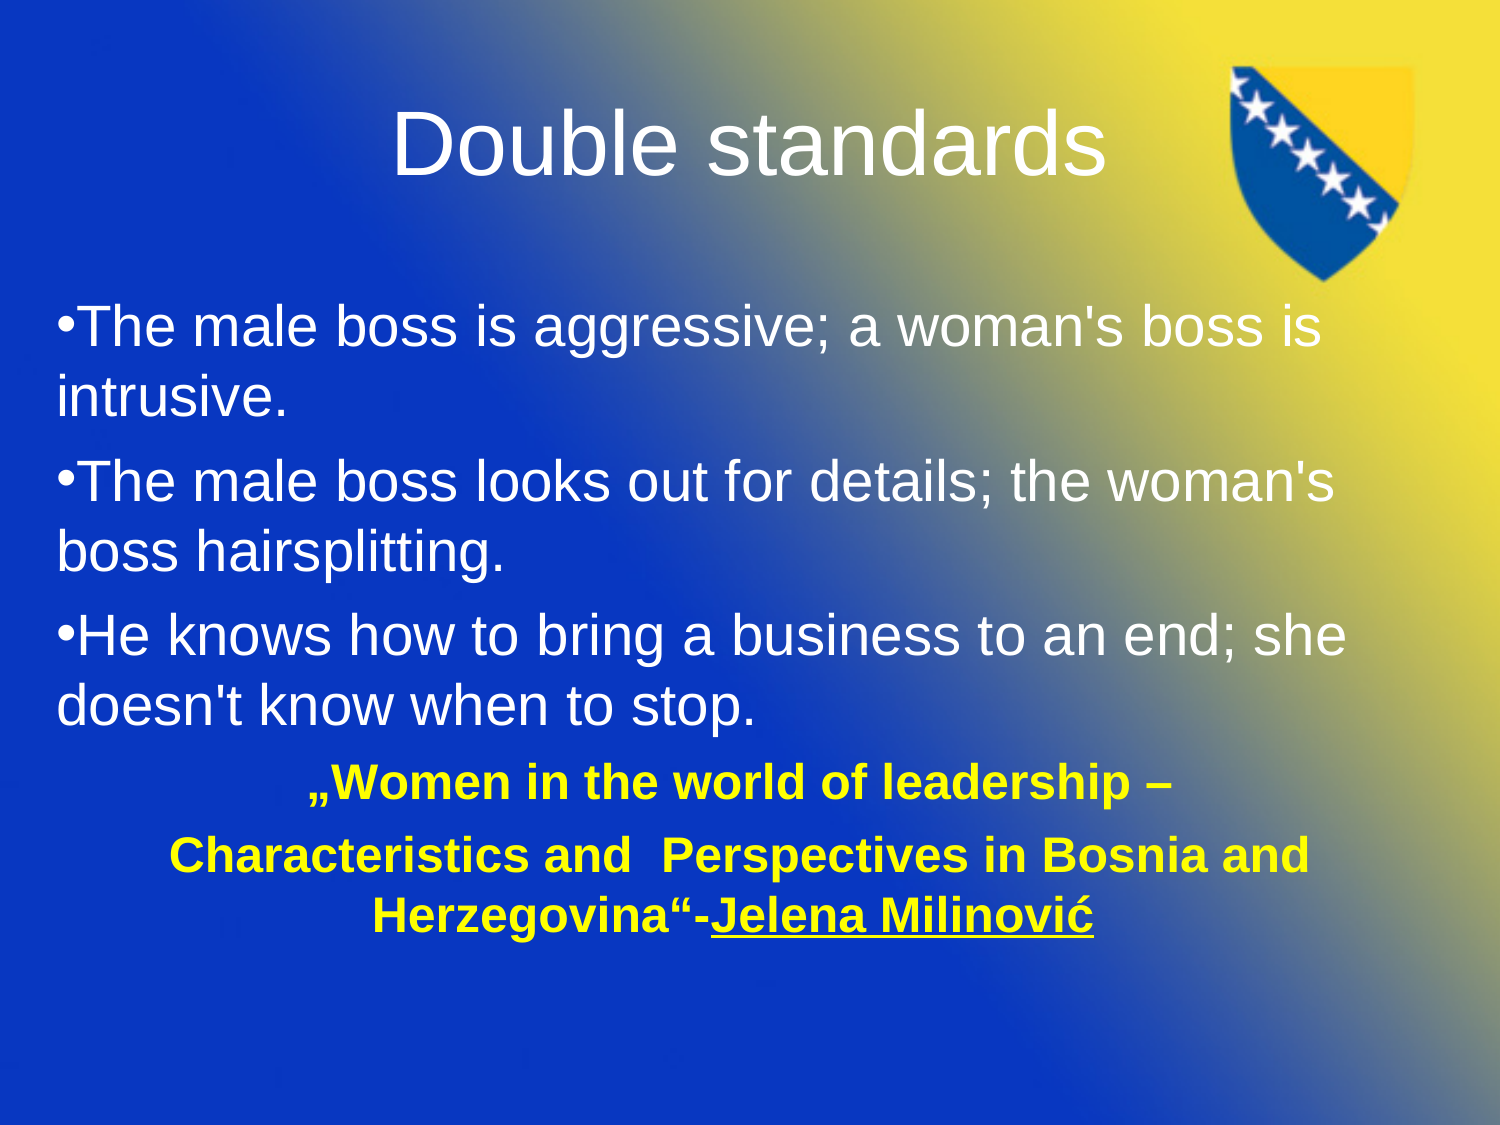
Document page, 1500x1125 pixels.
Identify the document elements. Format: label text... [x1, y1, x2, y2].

list The male boss is aggressive; a woman's boss is intrusive. The male boss looks out for details; the woman's boss hairsplitting. He knows how to bring a business to an end; she doesn't know when to stop. „Women in the world of leadership – Characteristics and Perspectives in Bosnia and Herzegovina“-Jelena Milinović „ [41, 196, 1425, 969]
title Double standards [75, 45, 1426, 233]
picture [0, 0, 1500, 1125]
